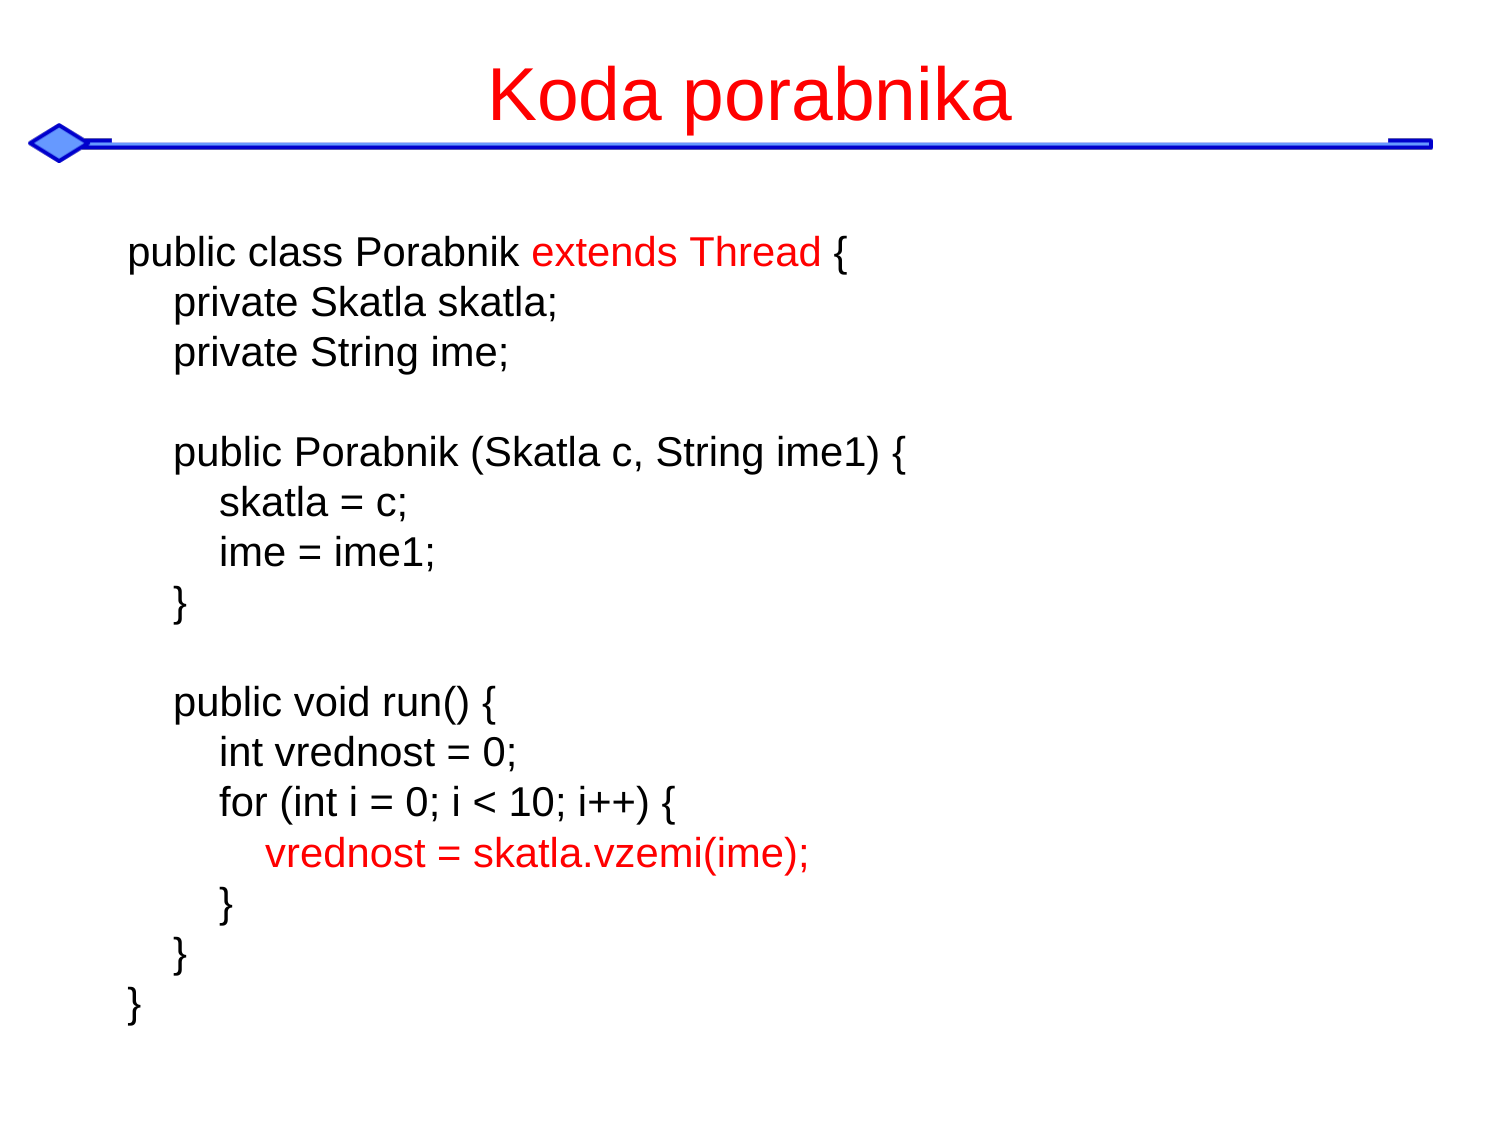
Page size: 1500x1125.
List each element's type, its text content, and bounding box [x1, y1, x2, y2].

picture [28, 123, 1433, 163]
title Koda porabnika [111, 37, 1389, 143]
text_box public class Porabnik extends Thread { private Skatla skatla; private String ime; public Porabnik (Skatla c, String ime1) { skatla = c; ime = ime1; } public void run() { int vrednost = 0; for (int i = 0; i < 10; i++) { vrednost = skatla.vzemi(ime); } } } [112, 217, 1326, 1034]
